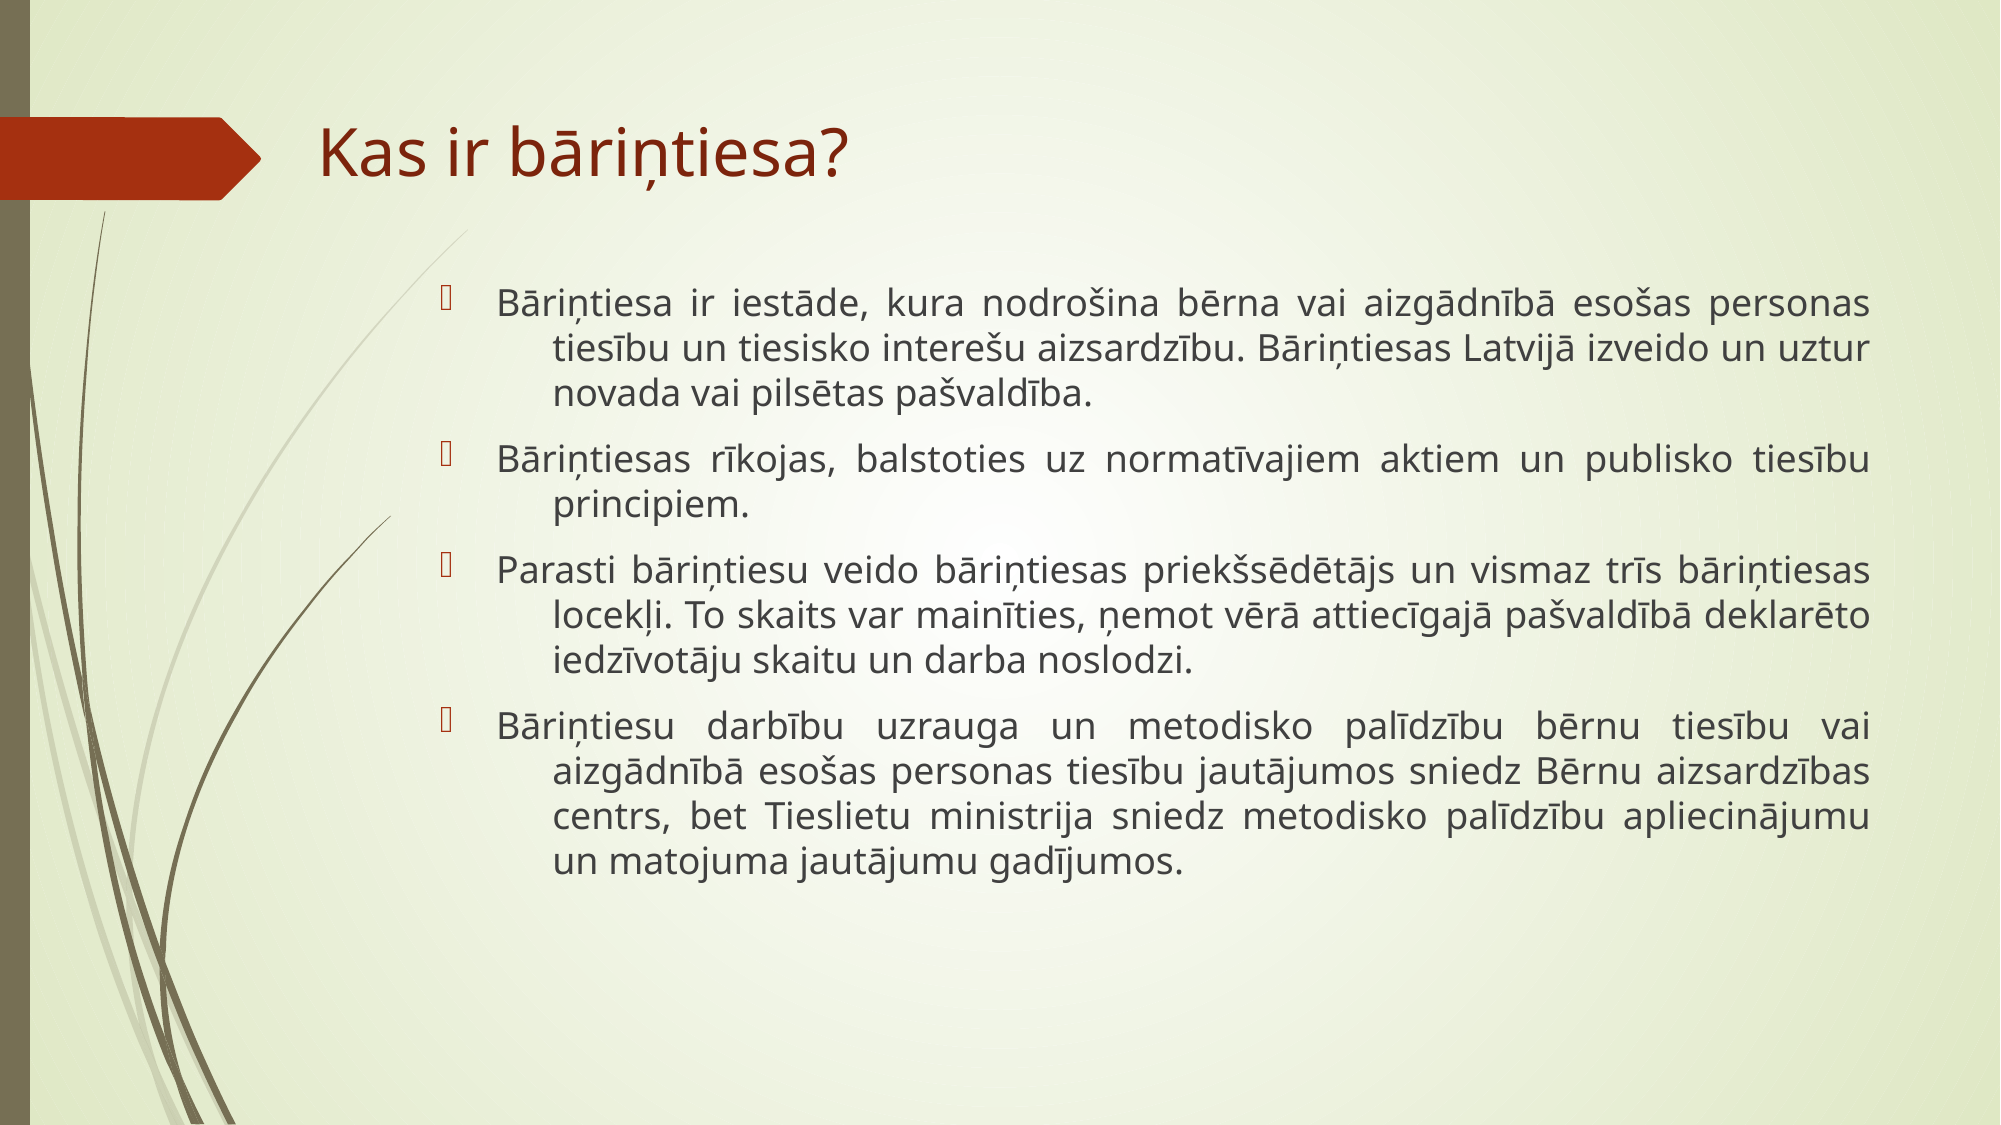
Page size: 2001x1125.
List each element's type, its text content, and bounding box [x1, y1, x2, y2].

list Bāriņtiesa ir iestāde, kura nodrošina bērna vai aizgādnībā esošas personas tiesību un tiesisko interešu aizsardzību. Bāriņtiesas Latvijā izveido un uztur novada vai pilsētas pašvaldība. Bāriņtiesas rīkojas, balstoties uz normatīvajiem aktiem un publisko tiesību principiem. Parasti bāriņtiesu veido bāriņtiesas priekšsēdētājs un vismaz trīs bāriņtiesas locekļi. To skaits var mainīties, ņemot vērā attiecīgajā pašvaldībā deklarēto iedzīvotāju skaitu un darba noslodzi. Bāriņtiesu darbību uzrauga un metodisko palīdzību bērnu tiesību vai aizgādnībā esošas personas tiesību jautājumos sniedz Bērnu aizsardzības centrs, bet Tieslietu ministrija sniedz metodisko palīdzību apliecinājumu un matojuma jautājumu gadījumos. [424, 271, 1888, 1005]
title Kas ir bāriņtiesa? [302, 102, 1888, 313]
